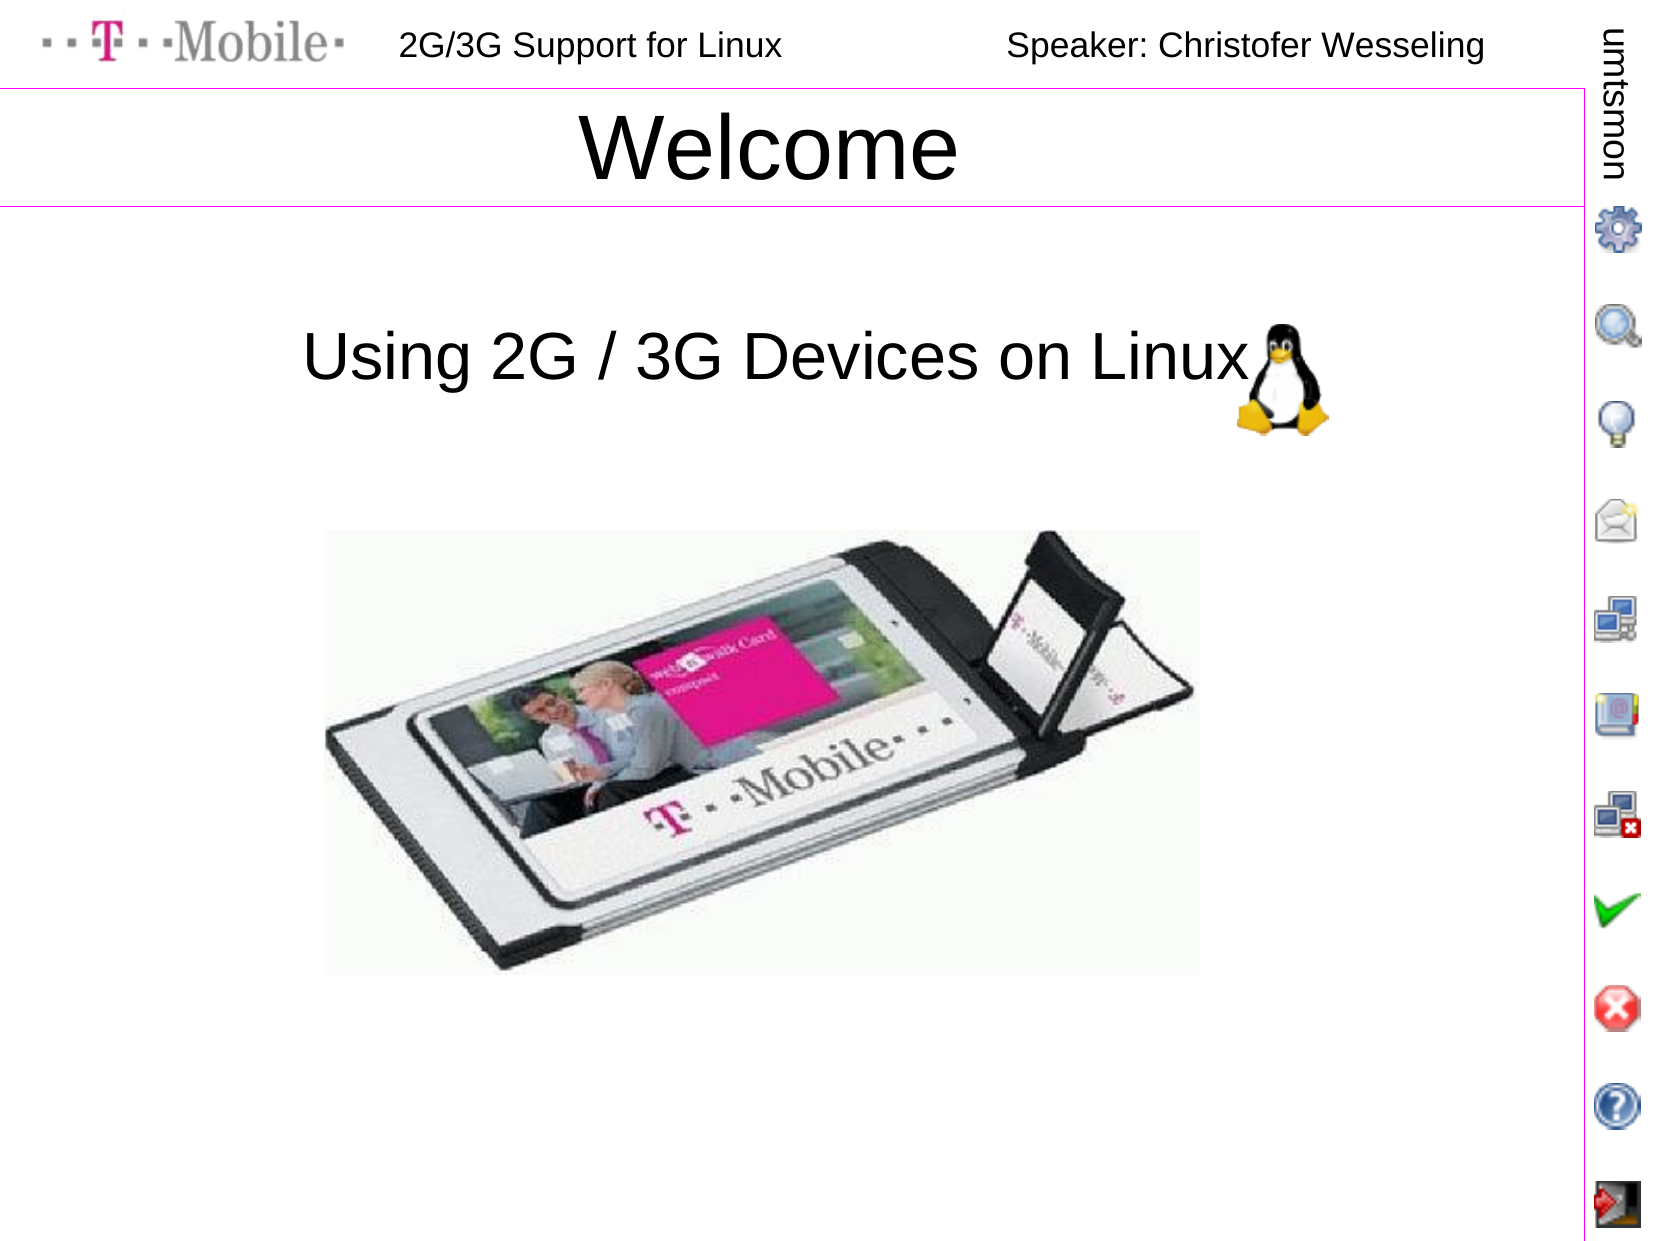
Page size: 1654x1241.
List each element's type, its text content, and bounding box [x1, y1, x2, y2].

picture [1594, 693, 1641, 740]
picture [1594, 1181, 1641, 1228]
picture [1594, 791, 1641, 838]
picture [1237, 324, 1329, 436]
picture [1595, 304, 1642, 351]
picture [1594, 401, 1641, 448]
picture [324, 530, 1200, 975]
picture [11, 6, 365, 77]
picture [1594, 985, 1641, 1032]
list Using 2G / 3G Devices on Linux [0, 215, 1536, 1167]
title Welcome [0, 88, 1565, 207]
picture [1594, 596, 1641, 643]
picture [1594, 1083, 1641, 1130]
picture [1595, 206, 1642, 253]
picture [1594, 499, 1641, 546]
picture [1594, 888, 1641, 935]
